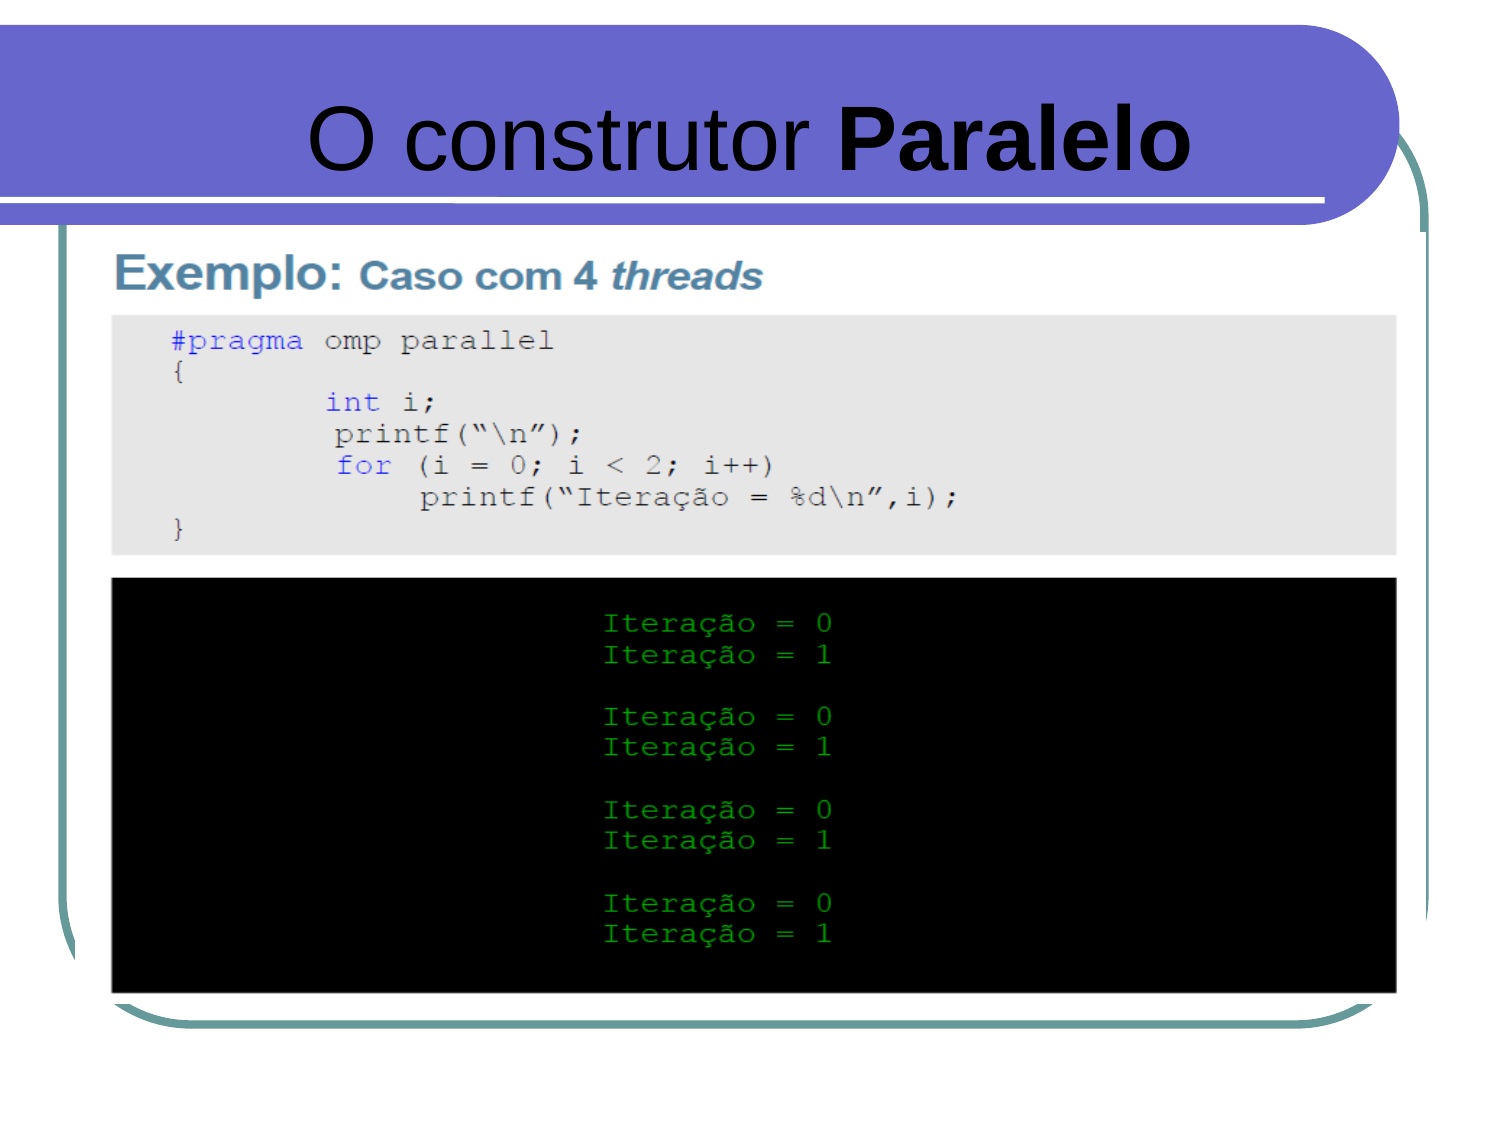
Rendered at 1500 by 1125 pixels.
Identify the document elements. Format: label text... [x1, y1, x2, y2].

picture [75, 232, 1426, 1004]
title O construtor Paralelo [75, 44, 1425, 232]
